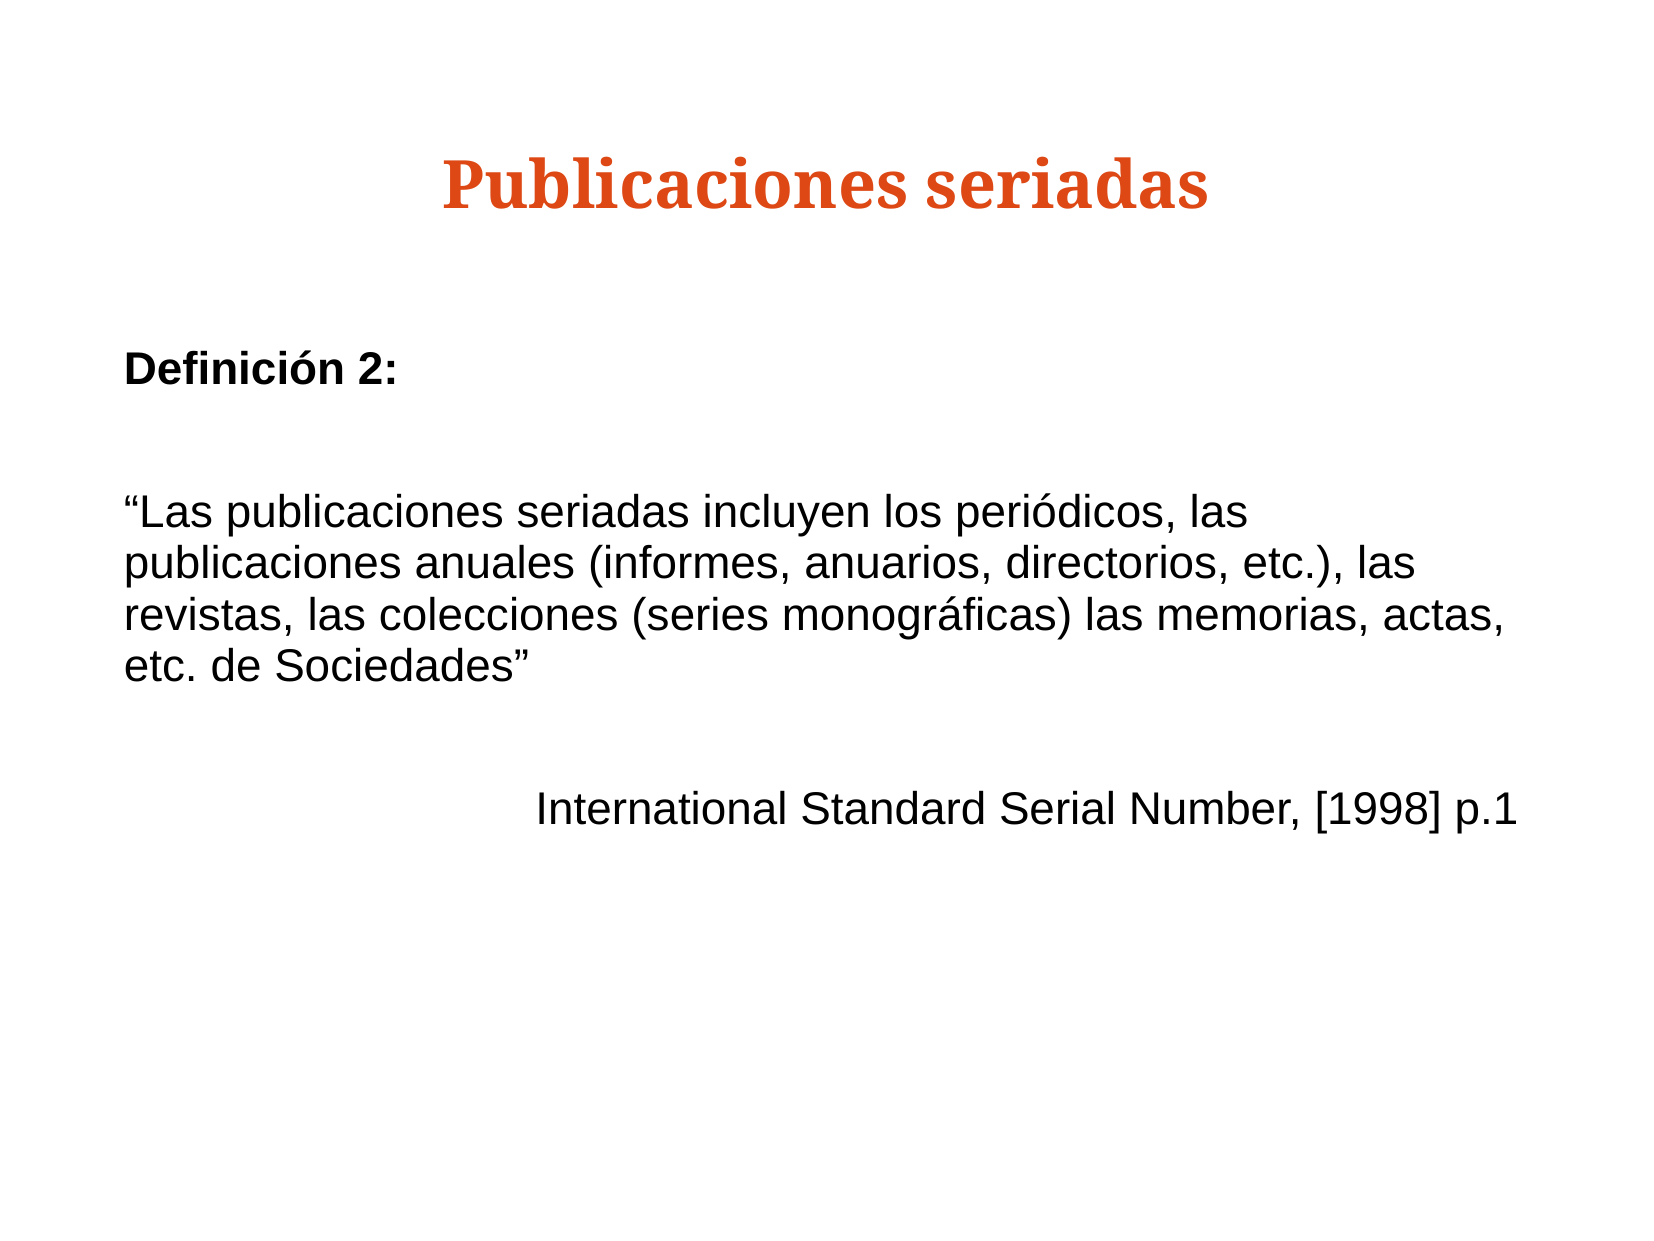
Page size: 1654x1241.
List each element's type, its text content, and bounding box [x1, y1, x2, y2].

title Publicaciones seriadas [124, 78, 1530, 287]
list Definición 2: “Las publicaciones seriadas incluyen los periódicos, las publicaciones anuales (informes, anuarios, directorios, etc.), las revistas, las colecciones (series monográficas) las memorias, actas, etc. de Sociedades” International Standard Serial Number, [1998] p.1 [124, 343, 1532, 1063]
